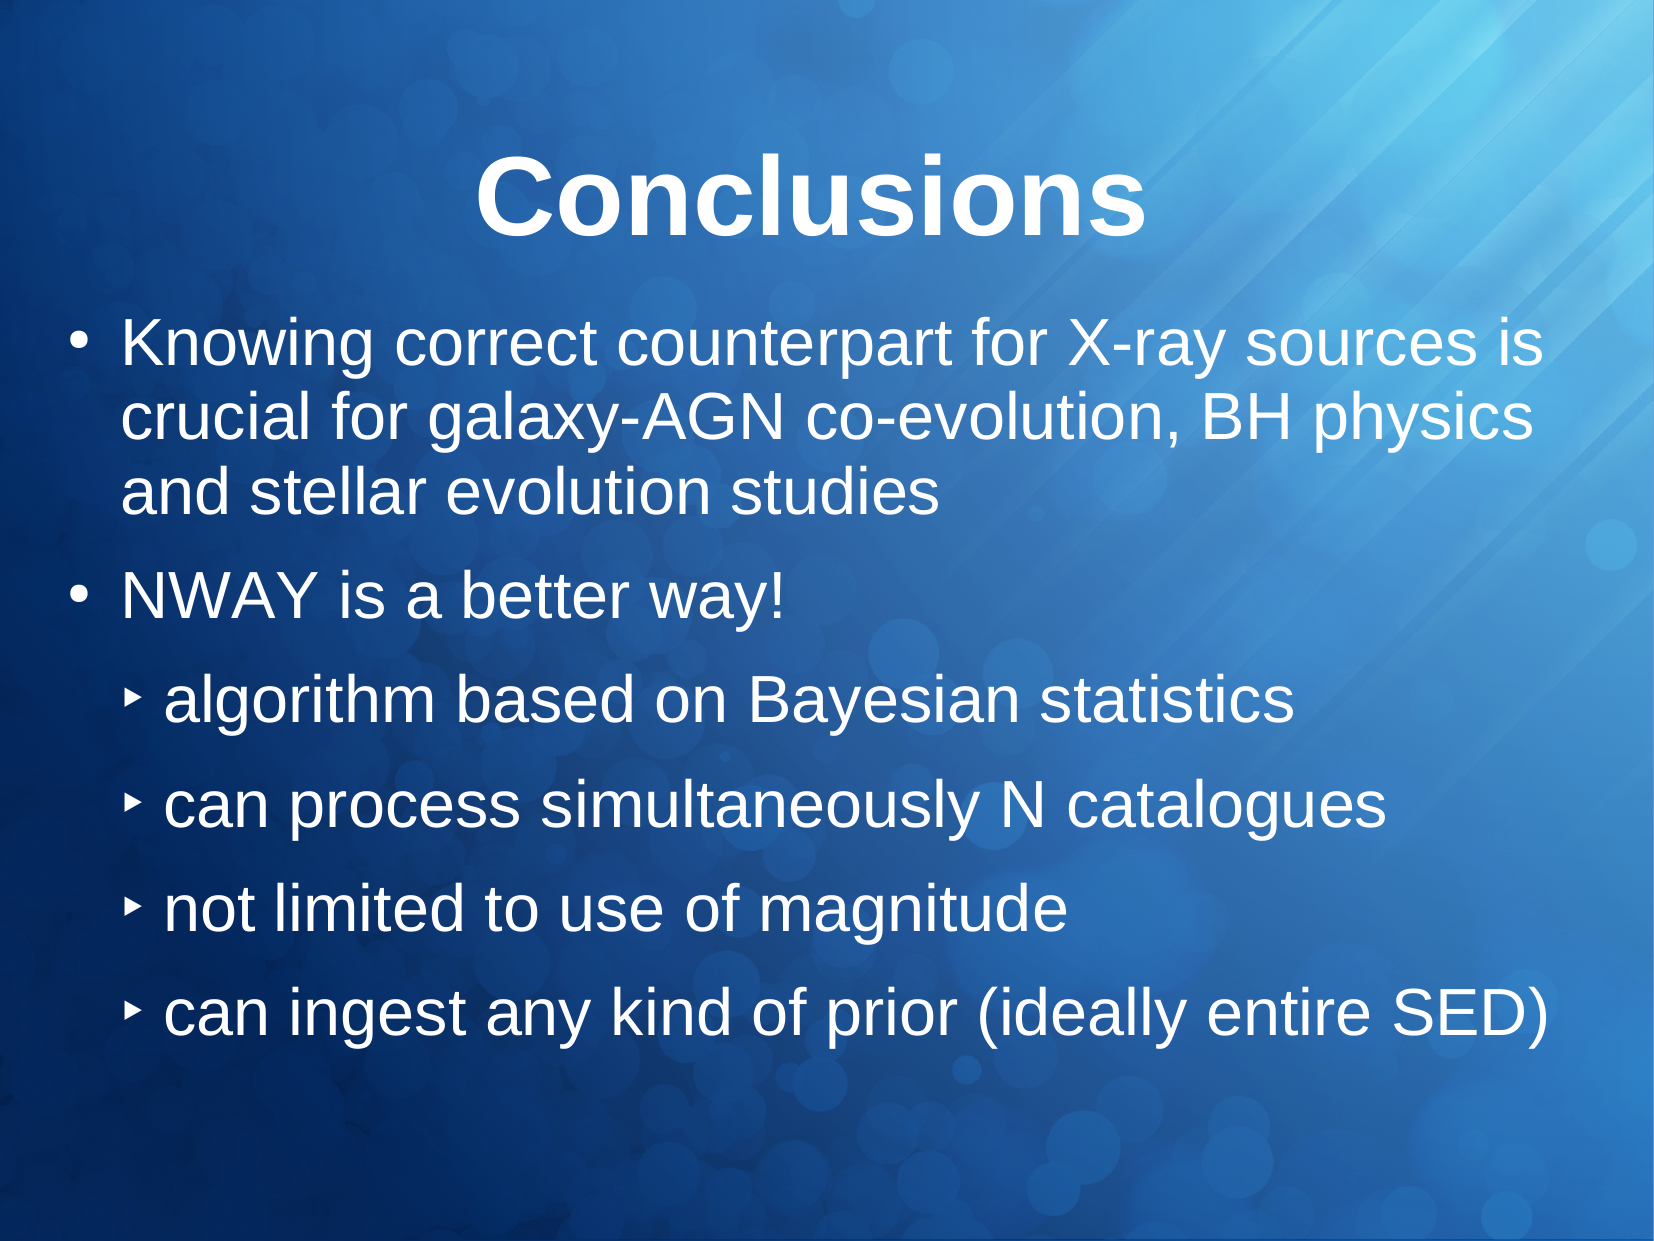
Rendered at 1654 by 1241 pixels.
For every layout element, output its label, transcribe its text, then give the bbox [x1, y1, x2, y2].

picture [0, 0, 1654, 1241]
title Conclusions [118, 112, 1506, 281]
list Knowing correct counterpart for X-ray sources is crucial for galaxy-AGN co-evolution, BH physics and stellar evolution studies NWAY is a better way! ‣ algorithm based on Bayesian statistics ‣ can process simultaneously N catalogues ‣ not limited to use of magnitude ‣ can ingest any kind of prior (ideally entire SED) [49, 304, 1625, 1163]
